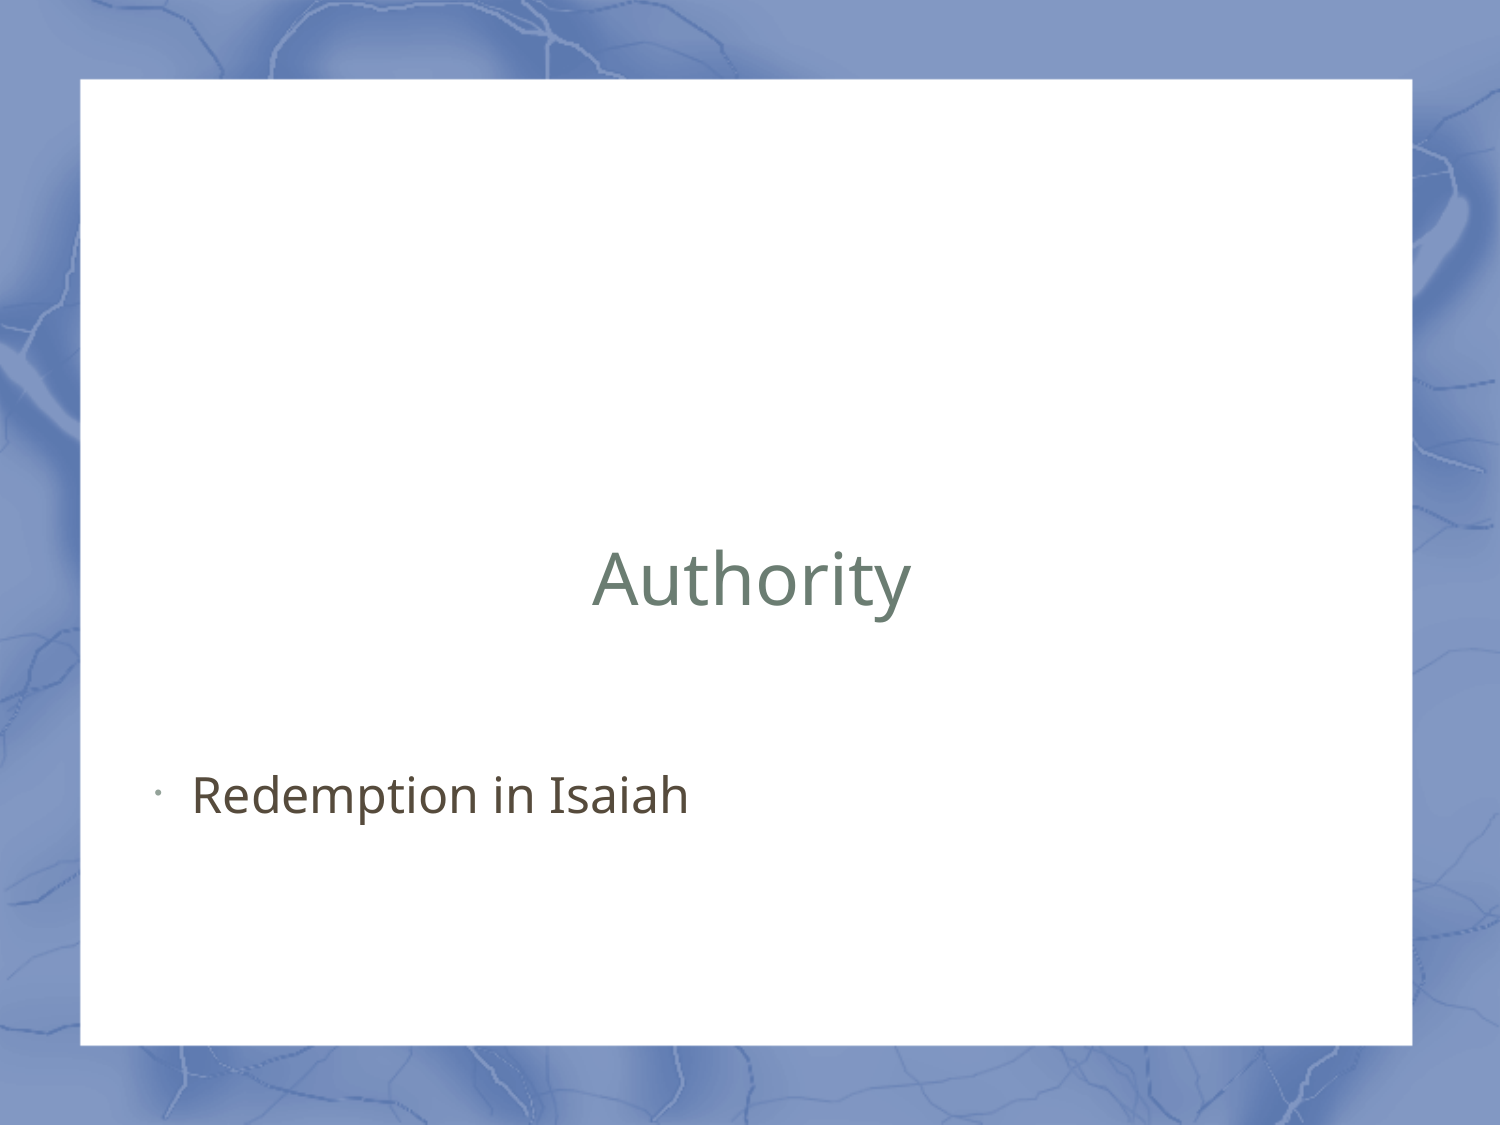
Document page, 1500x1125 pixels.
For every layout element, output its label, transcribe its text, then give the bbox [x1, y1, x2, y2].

title Authority [120, 525, 1384, 738]
list Redemption in Isaiah [120, 755, 1384, 842]
picture [0, 0, 1500, 1125]
